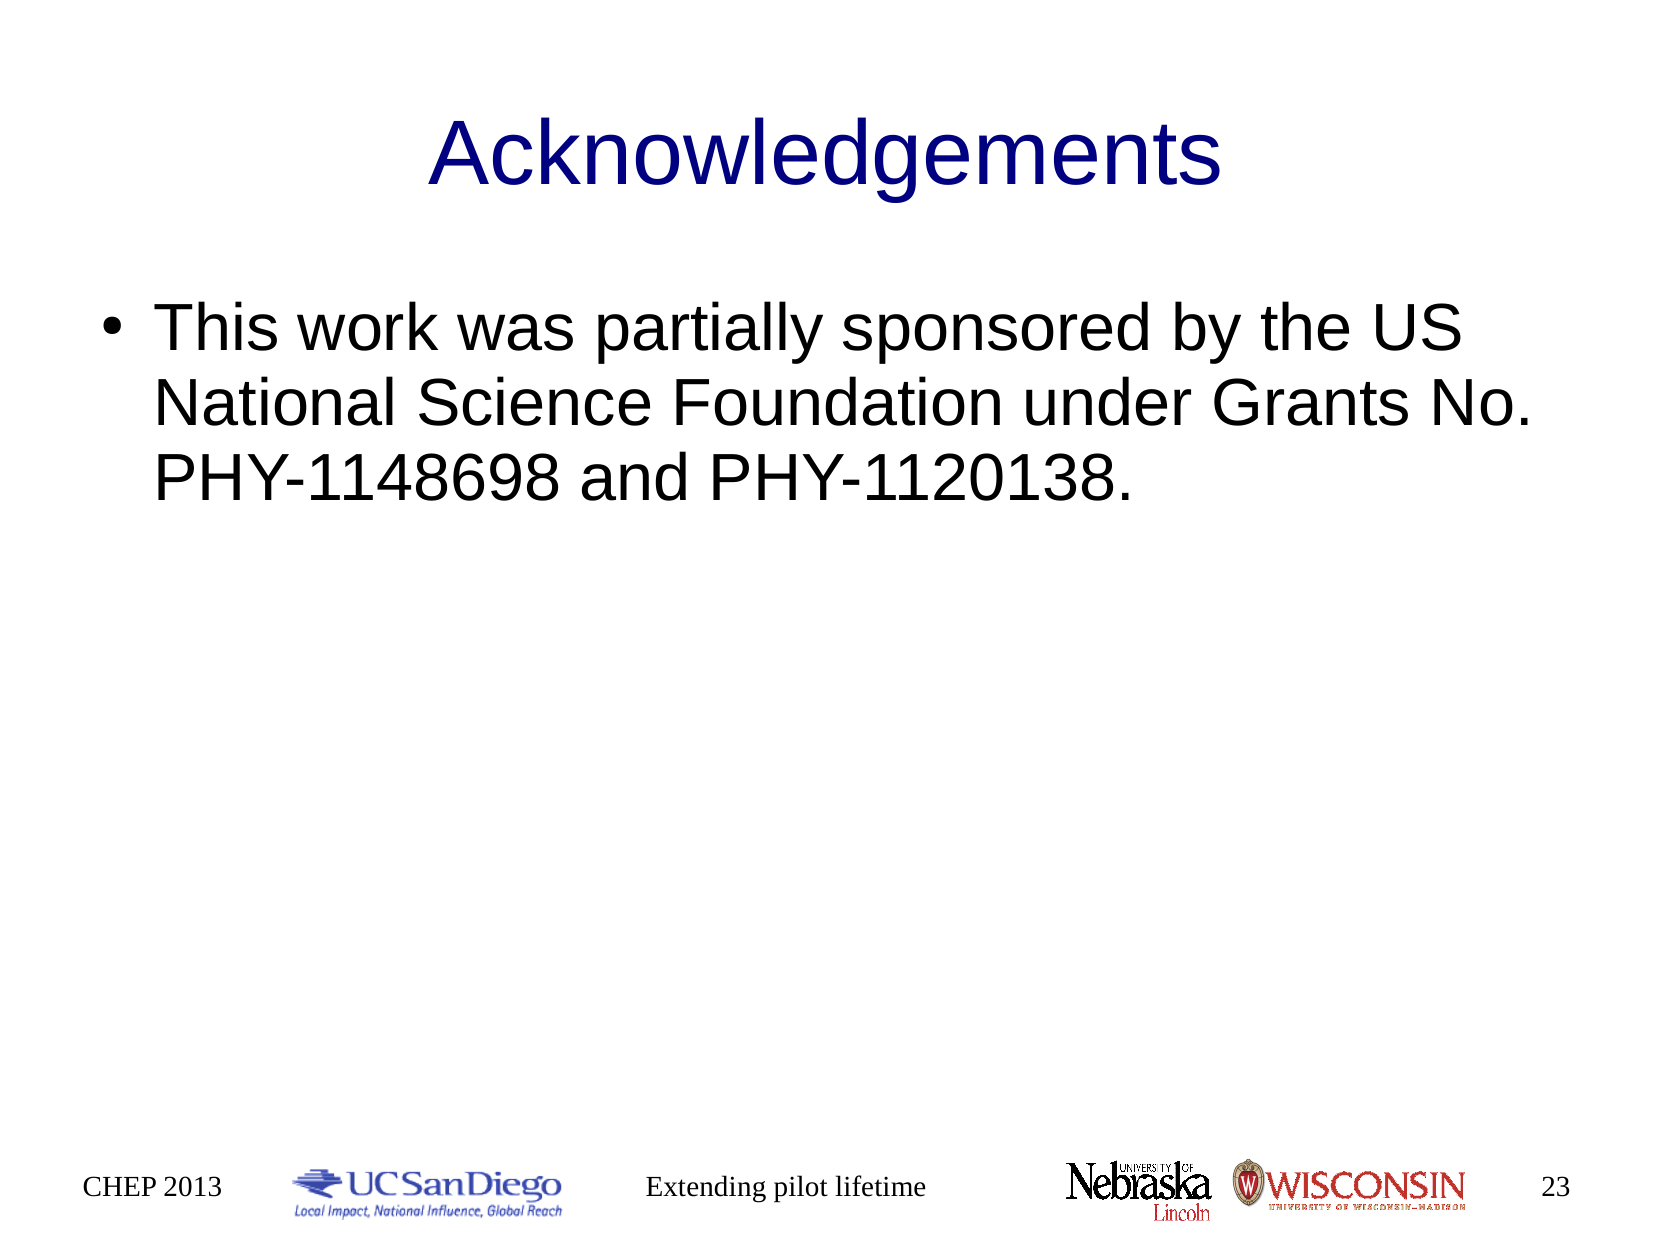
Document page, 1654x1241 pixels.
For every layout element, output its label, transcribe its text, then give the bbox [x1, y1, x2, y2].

list This work was partially sponsored by the US National Science Foundation under Grants No. PHY-1148698 and PHY-1120138. [82, 290, 1538, 1010]
title Acknowledgements [82, 49, 1571, 257]
picture [1232, 1158, 1465, 1210]
picture [292, 1169, 563, 1220]
picture [1066, 1160, 1212, 1221]
